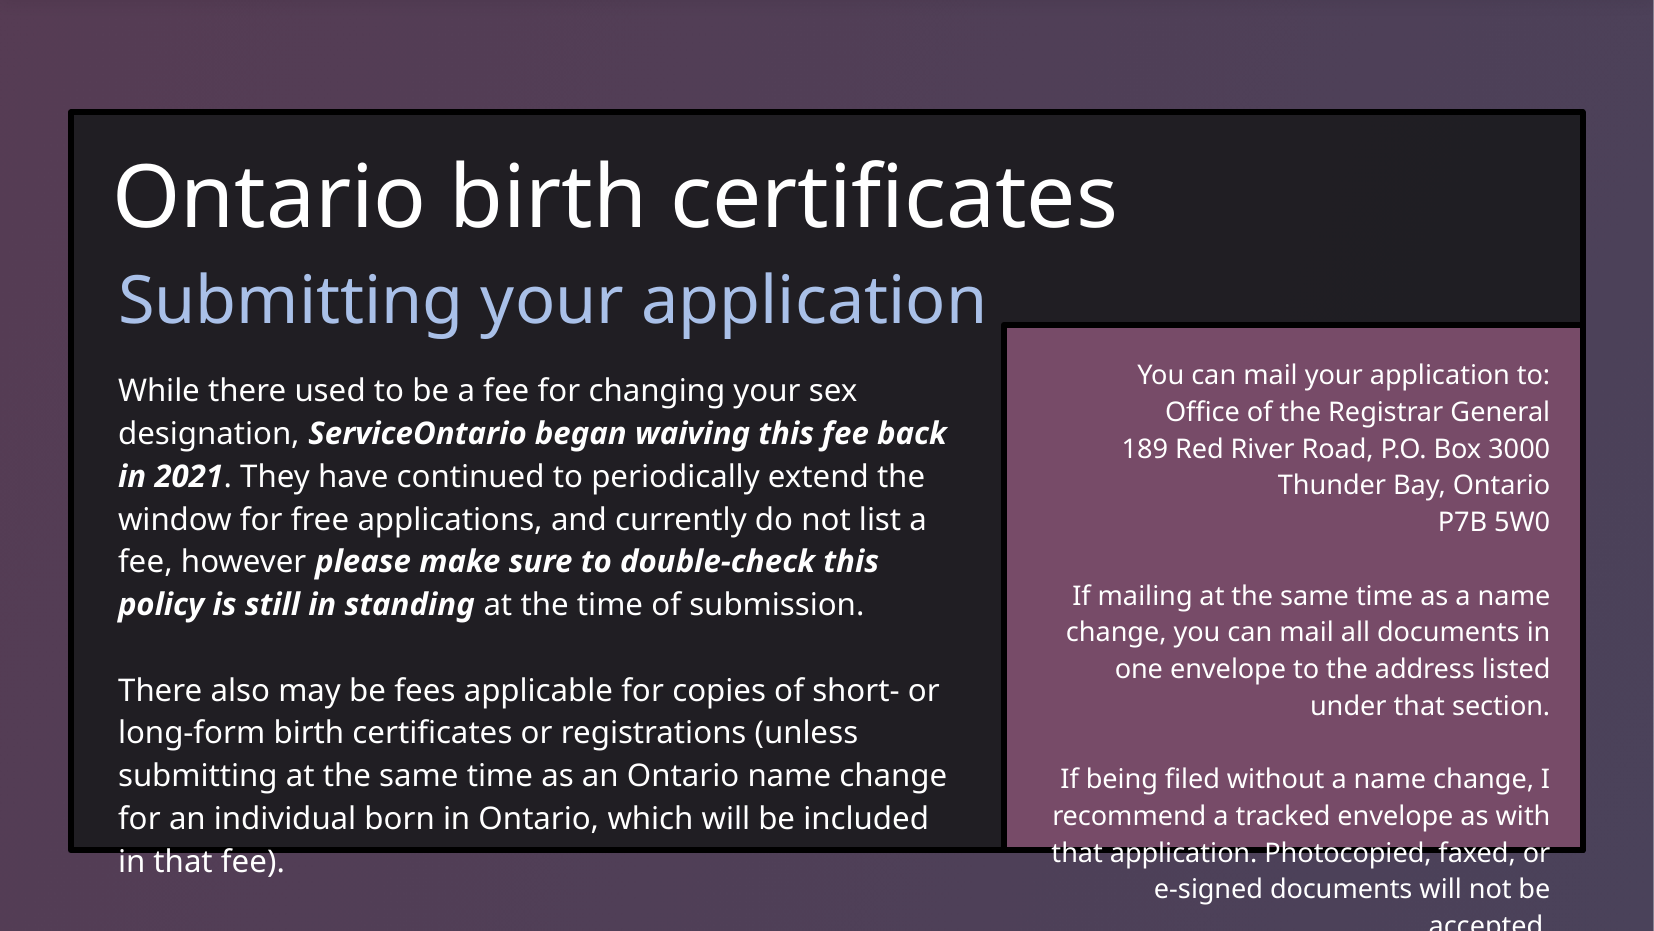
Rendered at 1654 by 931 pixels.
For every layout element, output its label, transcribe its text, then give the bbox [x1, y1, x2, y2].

text_box While there used to be a fee for changing your sex designation, ServiceOntario began waiving this fee back in 2021. They have continued to periodically extend the window for free applications, and currently do not list a fee, however please make sure to double-check this policy is still in standing at the time of submission. There also may be fees applicable for copies of short- or long-form birth certificates or registrations (unless submitting at the same time as an Ontario name change for an individual born in Ontario, which will be included in that fee). [118, 368, 951, 759]
picture [1530, 922, 1538, 931]
text_box You can mail your application to: Office of the Registrar General 189 Red River Road, P.O. Box 3000 Thunder Bay, Ontario P7B 5W0 If mailing at the same time as a name change, you can mail all documents in one envelope to the address listed under that section. If being filed without a name change, I recommend a tracked envelope as with that application. Photocopied, faxed, or e-signed documents will not be accepted. [1033, 348, 1565, 821]
picture [1490, 922, 1498, 931]
title Submitting your application [118, 251, 1099, 343]
title Ontario birth certificates [112, 141, 1223, 247]
text_box [70, 112, 1583, 851]
text_box [1269, 845, 1276, 851]
picture [0, 0, 1654, 931]
